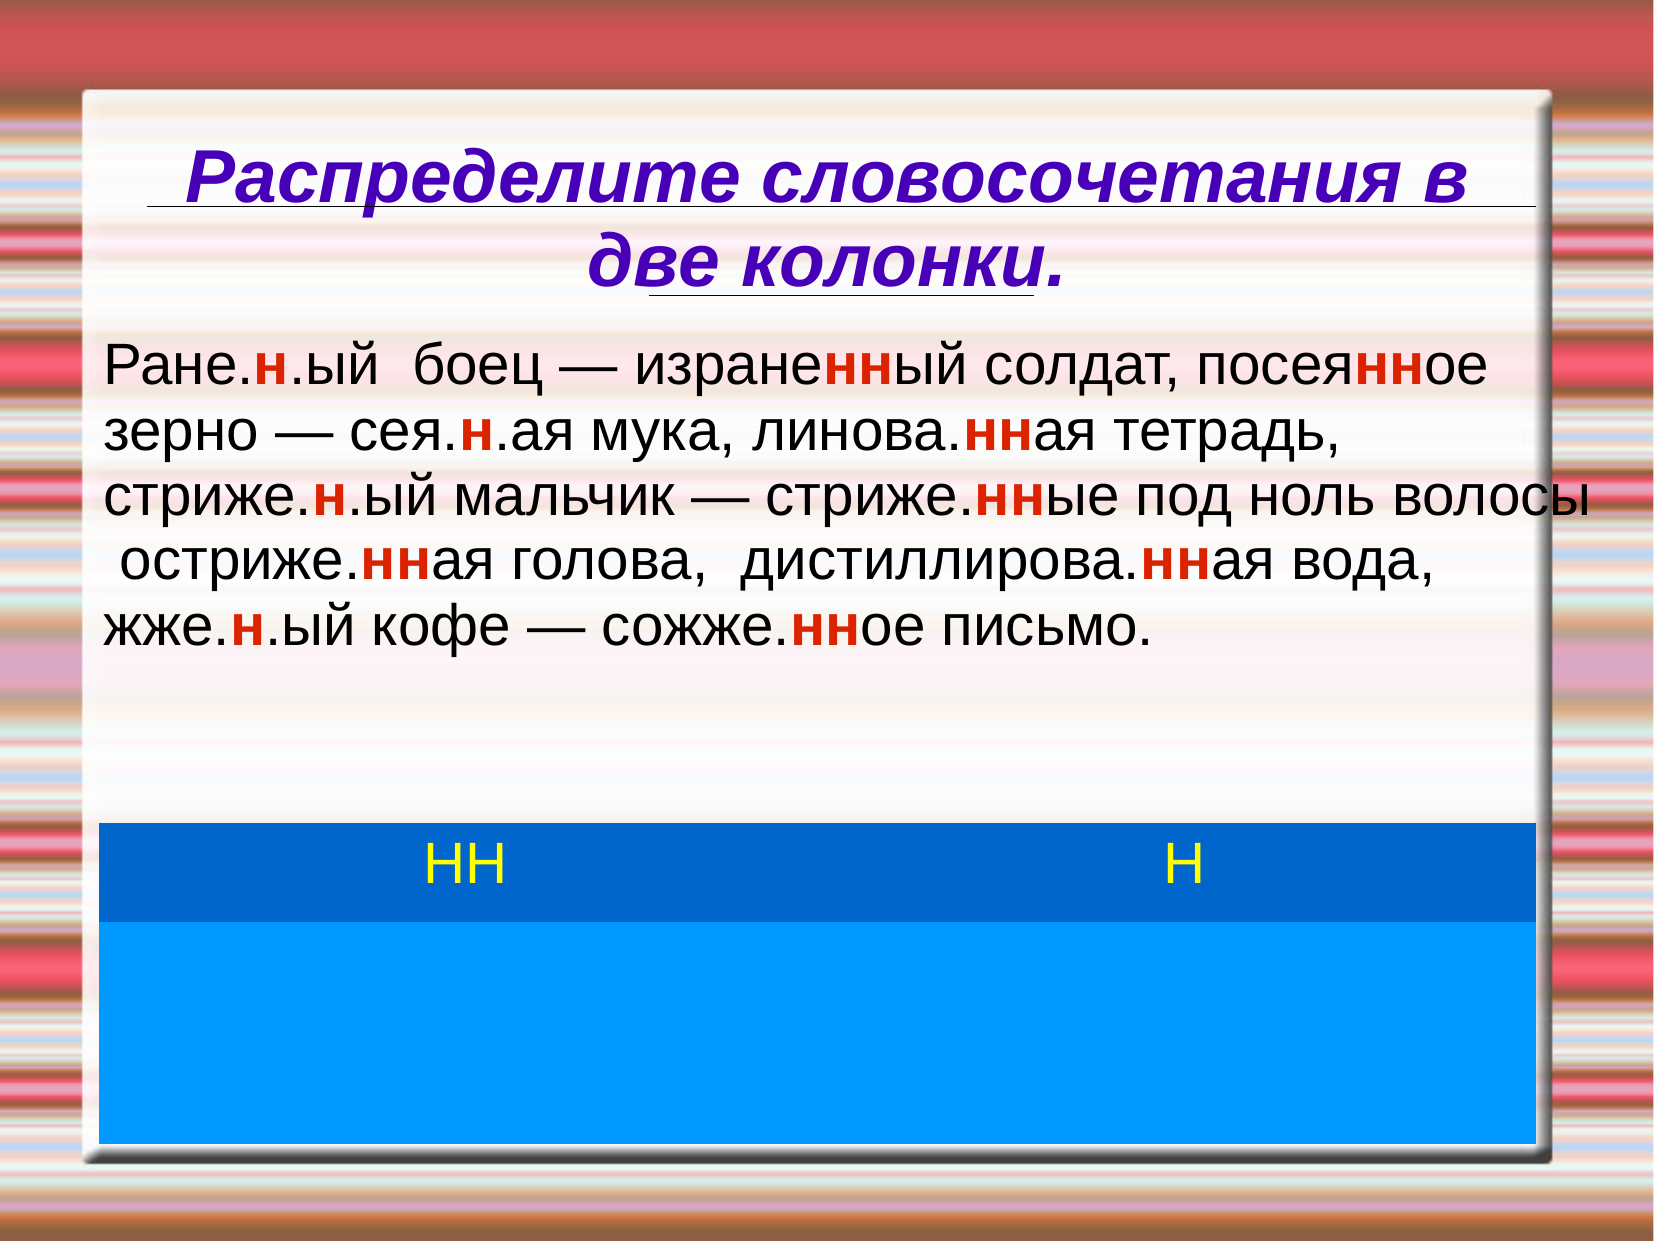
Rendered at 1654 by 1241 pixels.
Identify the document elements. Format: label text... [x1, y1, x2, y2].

table_cell [99, 922, 833, 1144]
table_header НН [99, 823, 833, 922]
title Распределите словосочетания в две колонки. [121, 114, 1534, 322]
table_header Н [833, 823, 1536, 922]
text_box Ране.н.ый боец — израненный солдат, посеянное зерно — сея.н.ая мука, линова.нная тетрадь, стриже.н.ый мальчик — стриже.нные под ноль волосы остриже.нная голова, дистиллирова.нная вода, жже.н.ый кофе — сожже.нное письмо. [88, 324, 1624, 713]
table_cell [833, 922, 1536, 1144]
picture [0, 0, 1654, 1241]
